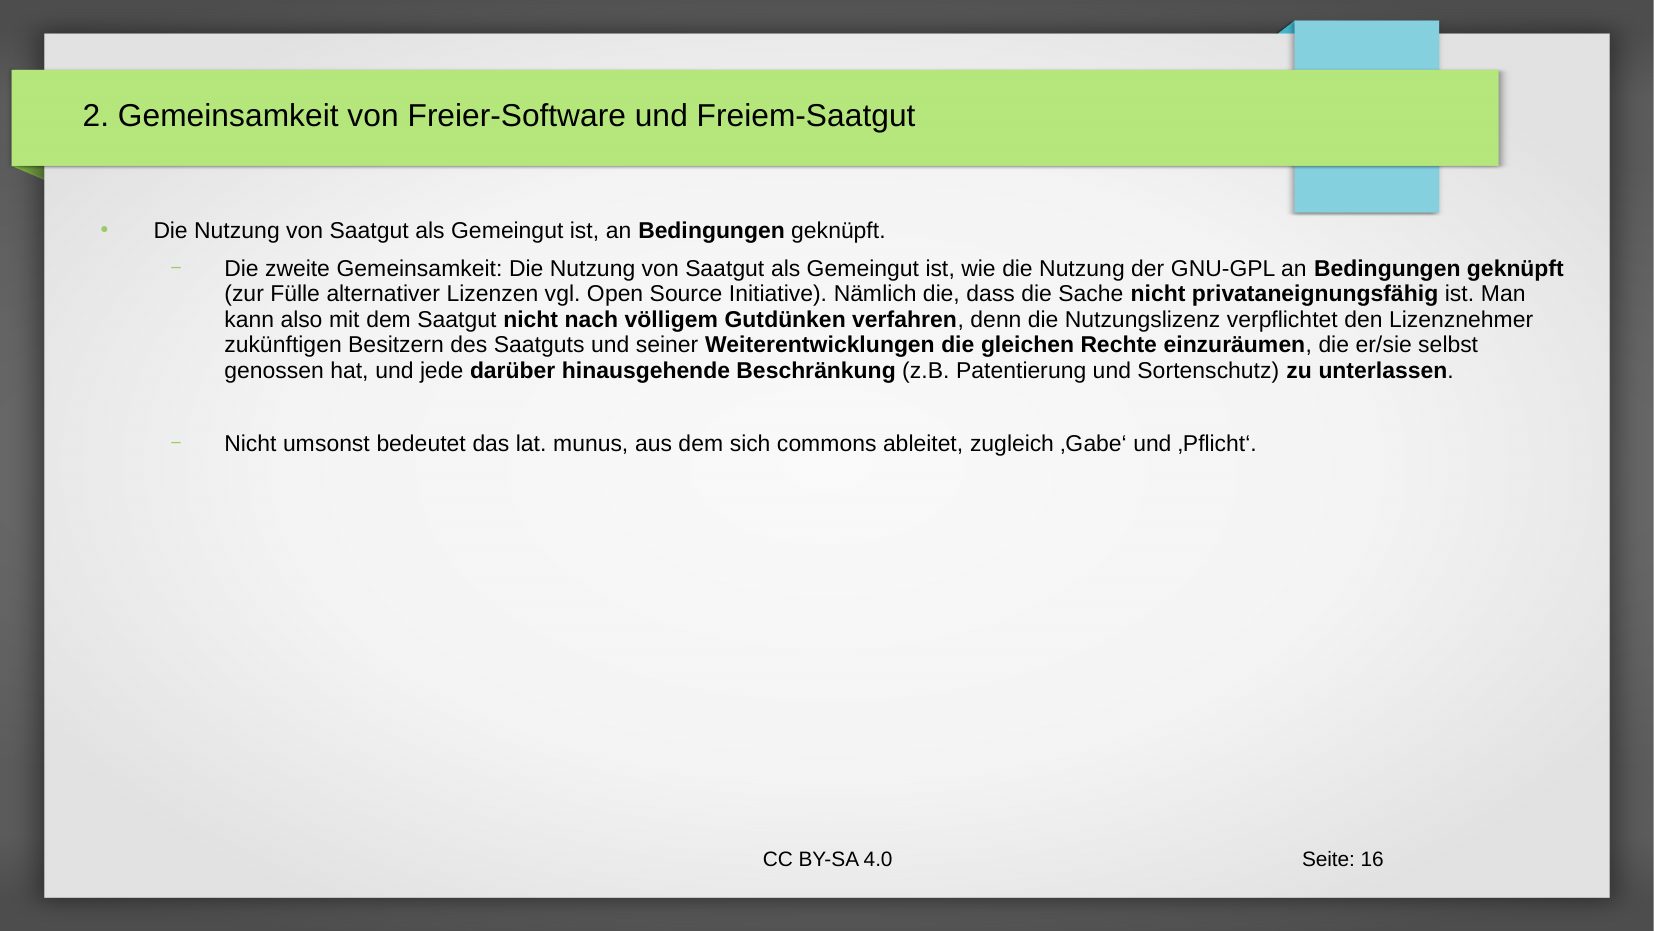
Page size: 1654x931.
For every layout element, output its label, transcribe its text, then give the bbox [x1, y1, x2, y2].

picture [0, 0, 1654, 931]
list Die Nutzung von Saatgut als Gemeingut ist, an Bedingungen geknüpft. Die zweite Gemeinsamkeit: Die Nutzung von Saatgut als Gemeingut ist, wie die Nutzung der GNU-GPL an Bedingungen geknüpft (zur Fülle alternativer Lizenzen vgl. Open Source Initiative). Nämlich die, dass die Sache nicht privataneignungsfähig ist. Man kann also mit dem Saatgut nicht nach völligem Gutdünken verfahren, denn die Nutzungslizenz verpflichtet den Lizenznehmer zukünftigen Besitzern des Saatguts und seiner Weiterentwicklungen die gleichen Rechte einzuräumen, die er/sie selbst genossen hat, und jede darüber hinausgehende Beschränkung (z.B. Patentierung und Sortenschutz) zu unterlassen. Nicht umsonst bedeutet das lat. munus, aus dem sich commons ableitet, zugleich ‚Gabe‘ und ‚Pflicht‘. [82, 217, 1571, 758]
title 2. Gemeinsamkeit von Freier-Software und Freiem-Saatgut [82, 97, 1264, 133]
